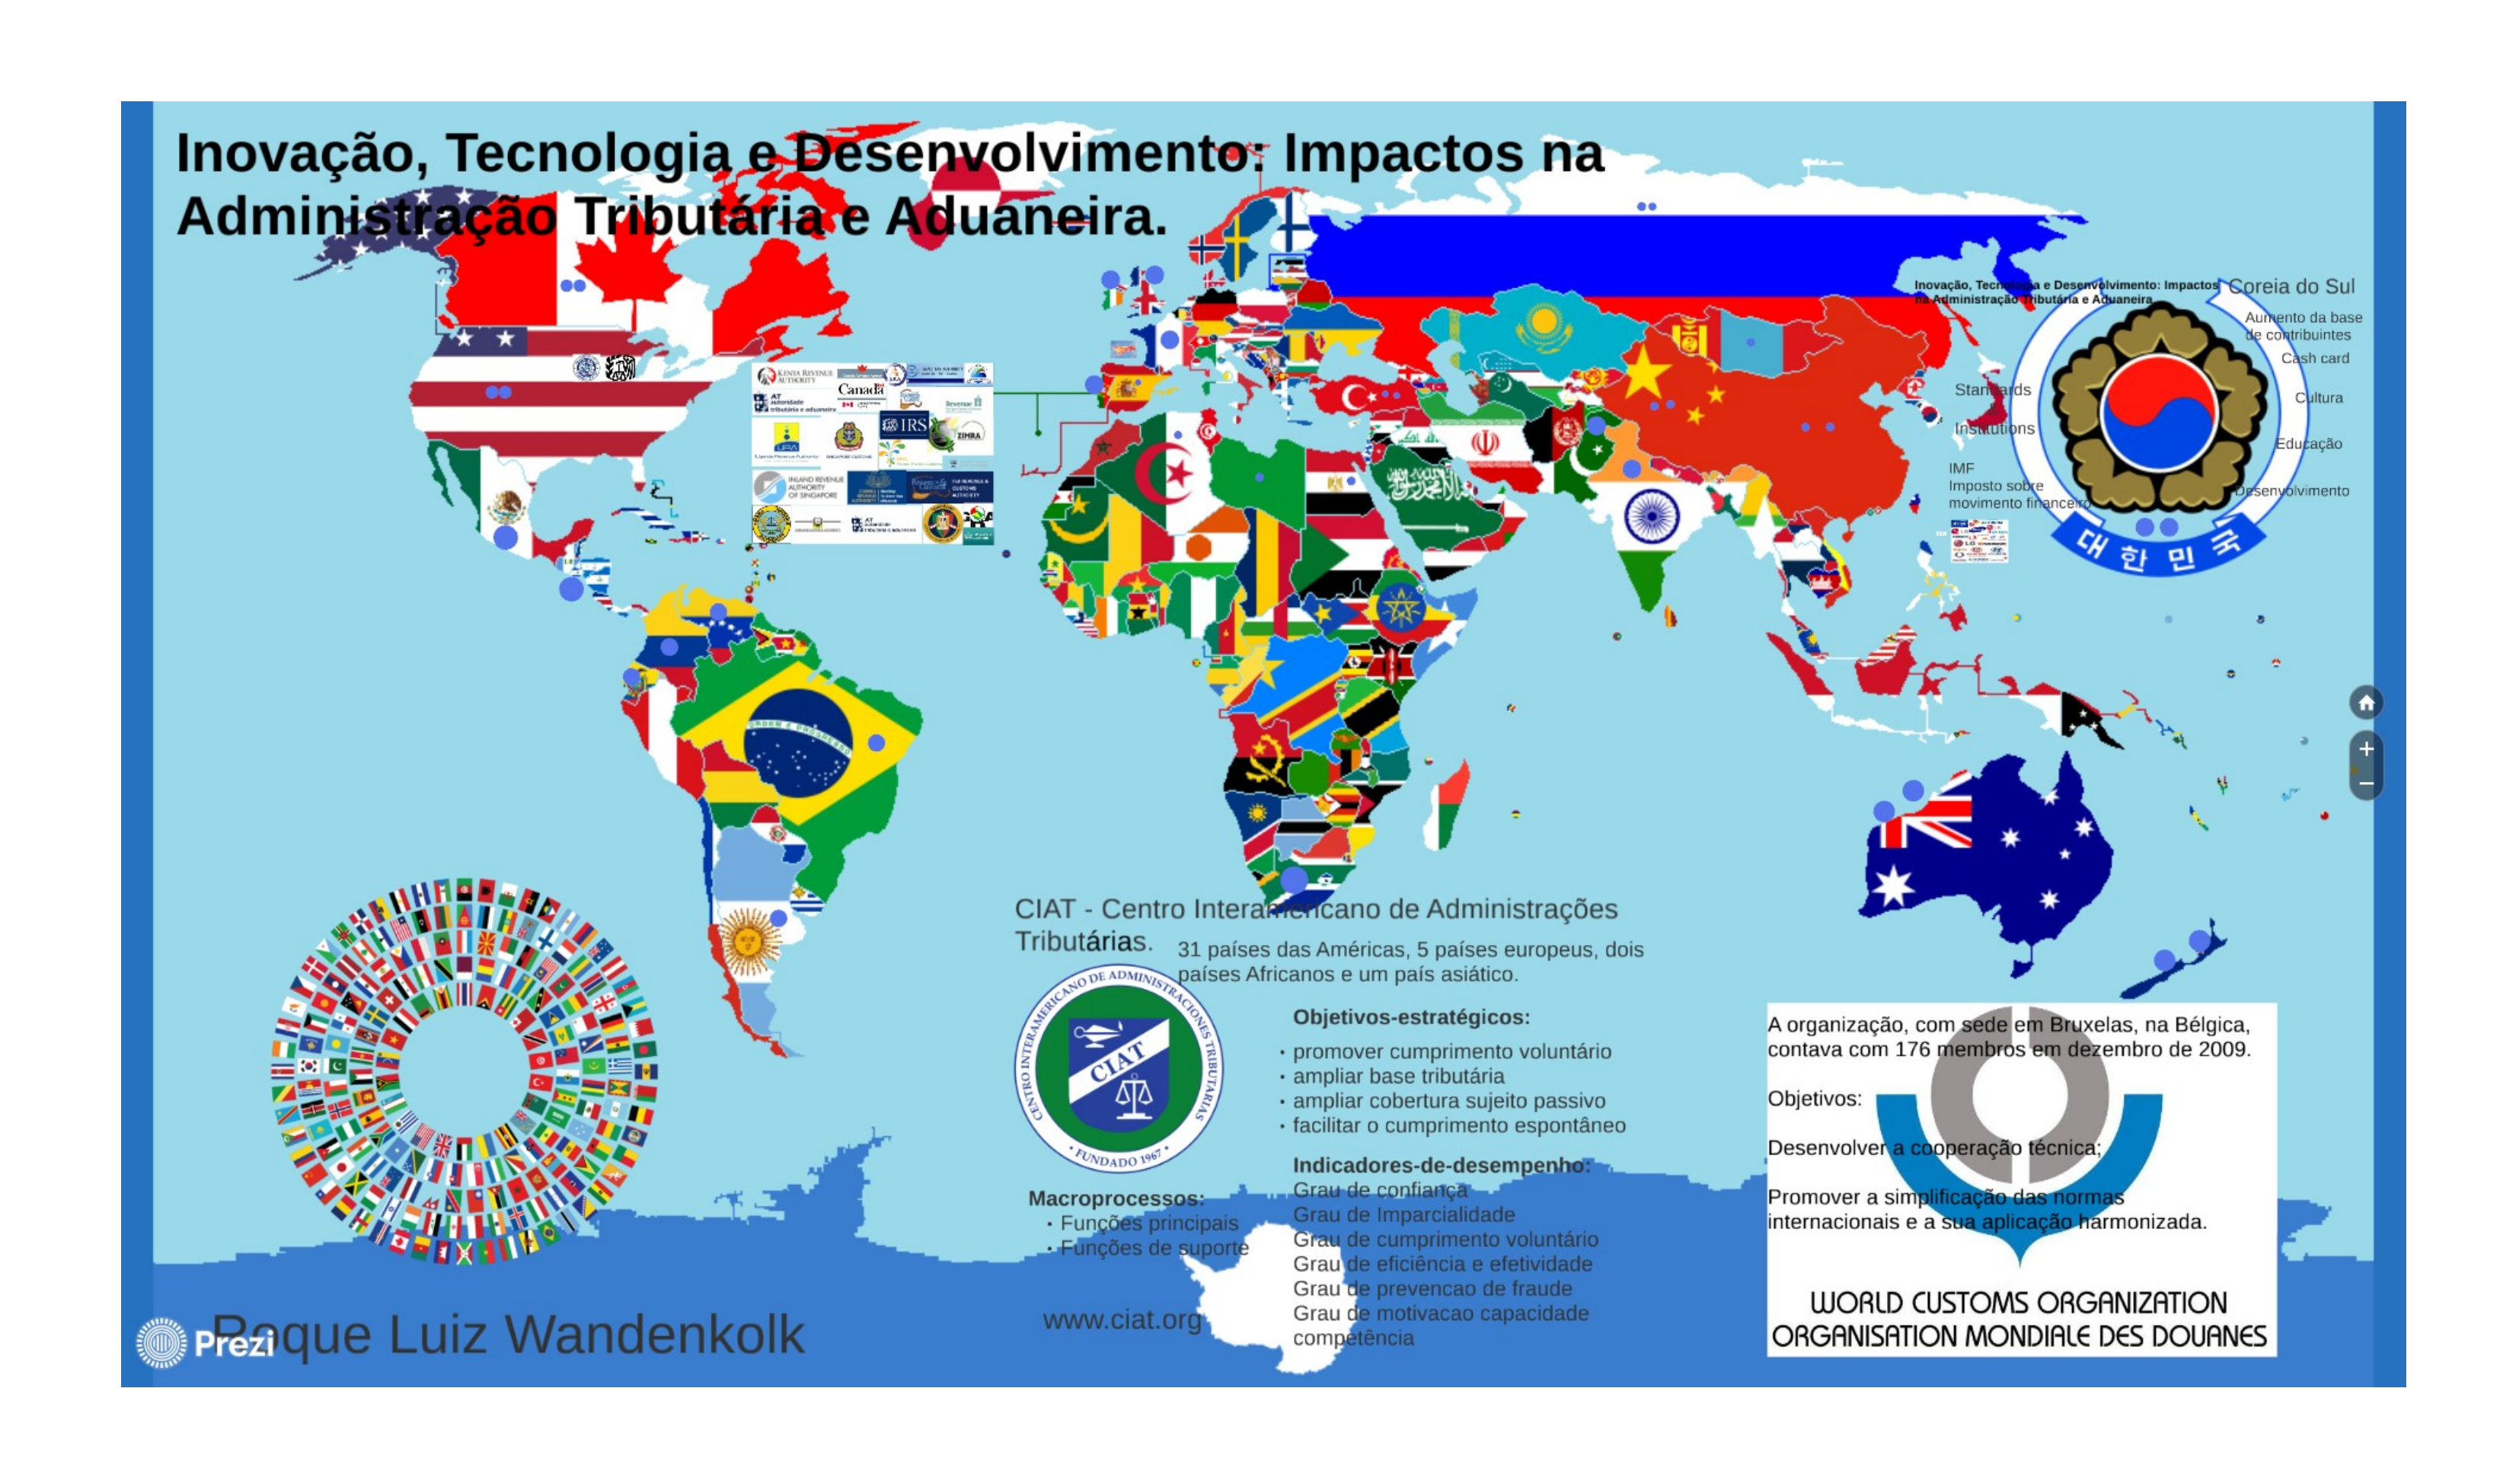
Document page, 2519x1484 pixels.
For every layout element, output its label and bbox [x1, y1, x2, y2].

picture [121, 101, 2406, 1387]
